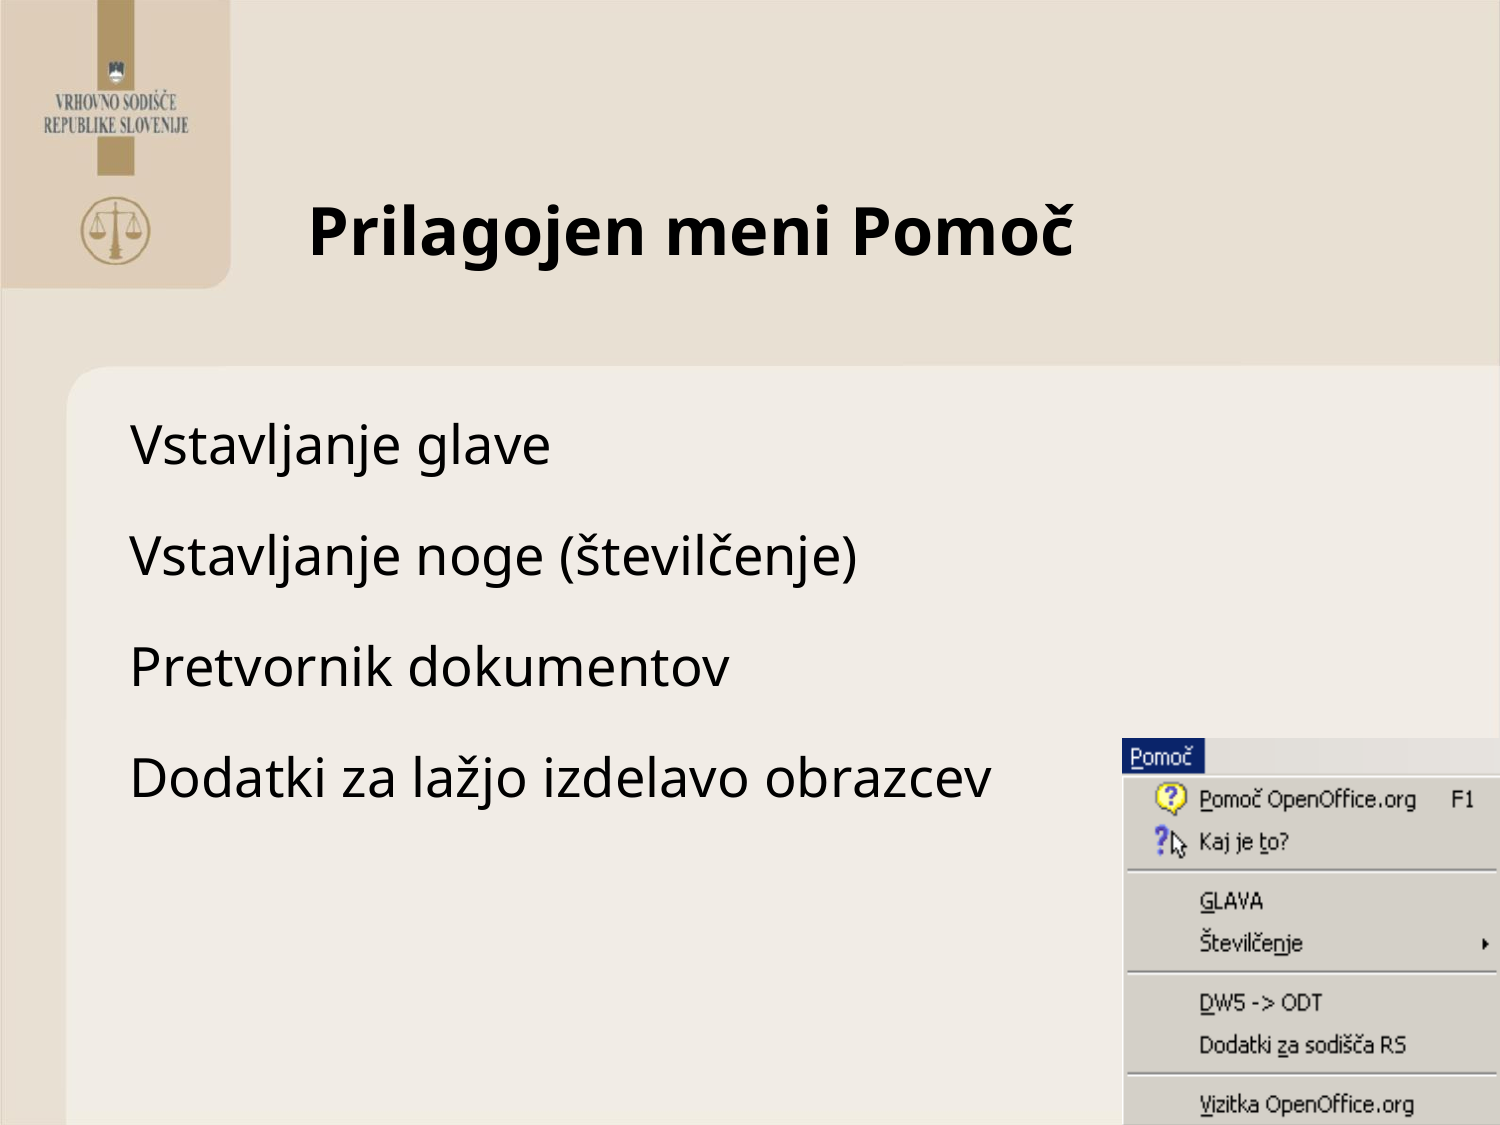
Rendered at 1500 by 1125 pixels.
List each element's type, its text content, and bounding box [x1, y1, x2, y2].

picture [0, 0, 1500, 1125]
text_box Prilagojen meni Pomoč [292, 177, 1097, 273]
text_box Vstavljanje glave Vstavljanje noge (številčenje) Pretvornik dokumentov Dodatki za lažjo izdelavo obrazcev [100, 362, 1148, 740]
